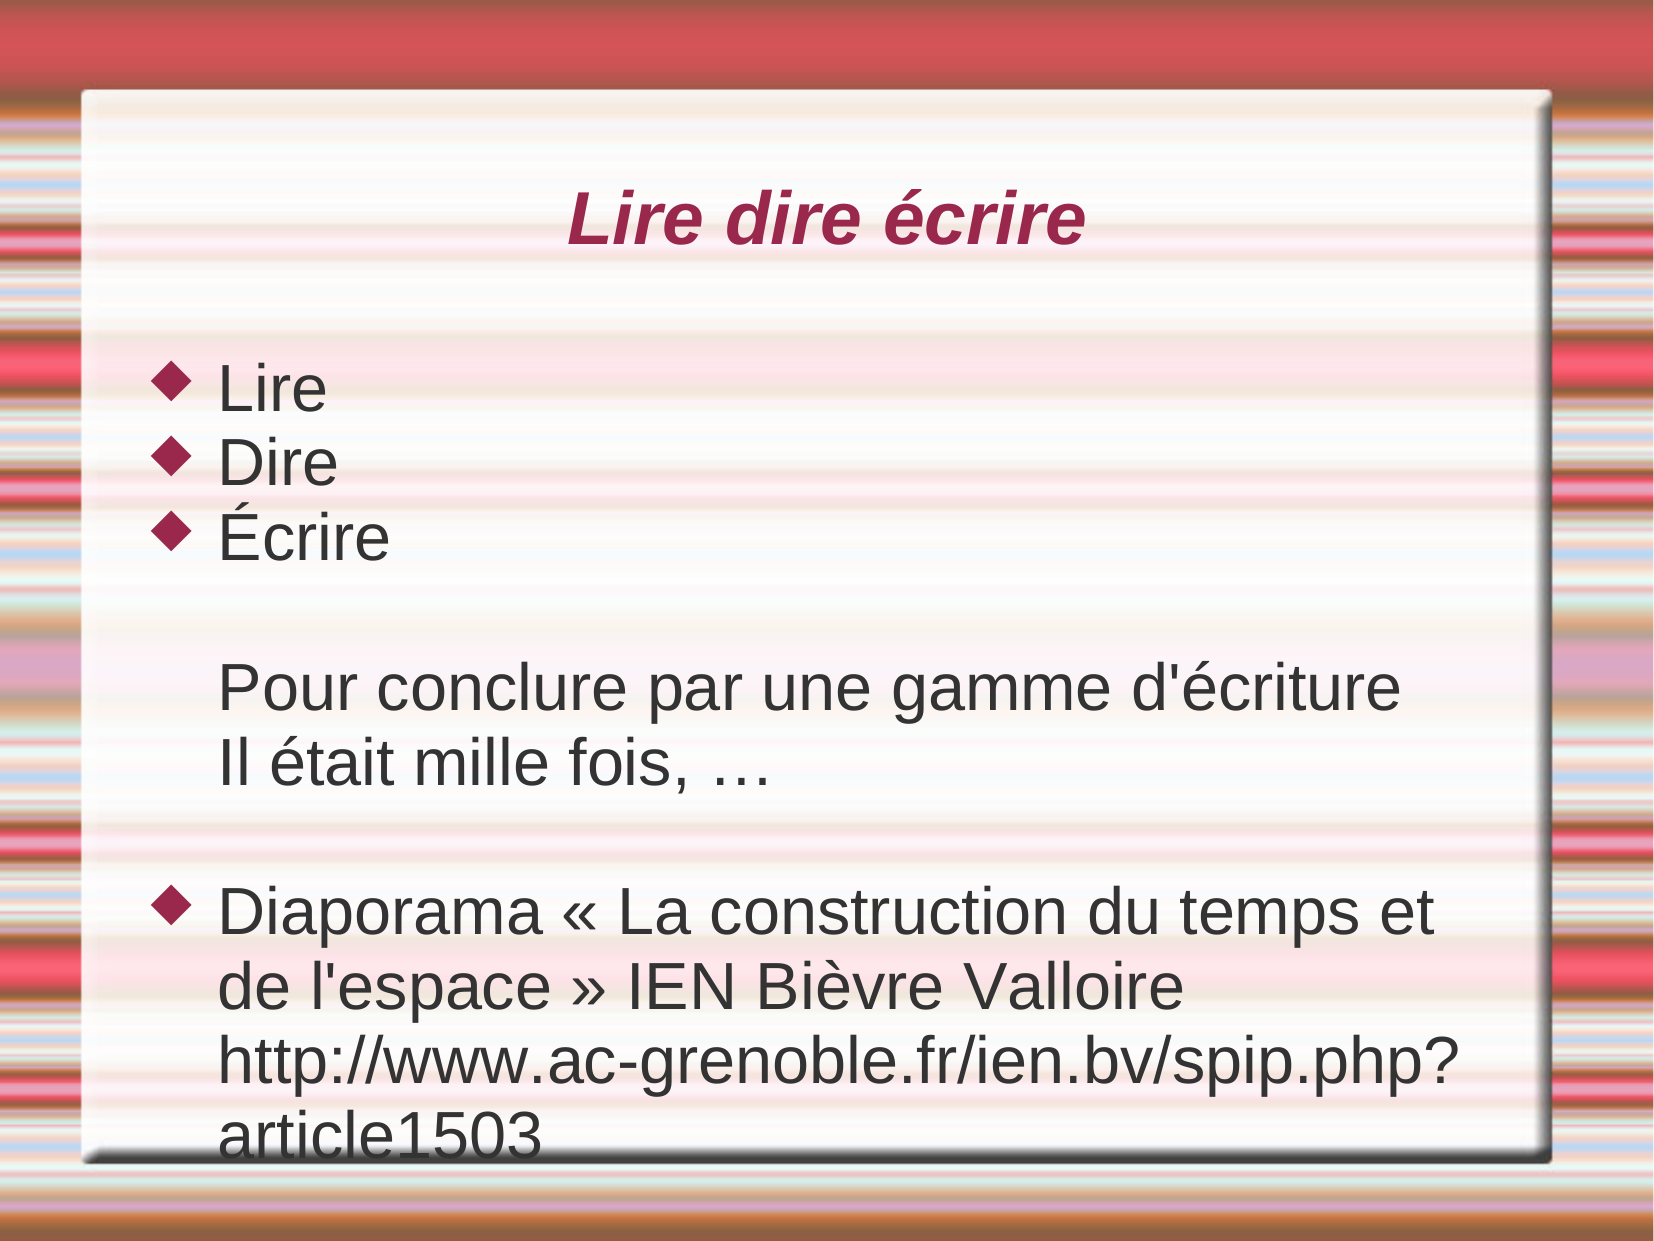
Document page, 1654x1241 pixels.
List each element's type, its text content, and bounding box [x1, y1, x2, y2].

title Lire dire écrire [121, 114, 1534, 322]
list Lire Dire Écrire Pour conclure par une gamme d'écriture Il était mille fois, … Diaporama « La construction du temps et de l'espace » IEN Bièvre Valloire http://www.ac-grenoble.fr/ien.bv/spip.php?article1503 [134, 350, 1516, 1174]
picture [0, 0, 1654, 1241]
